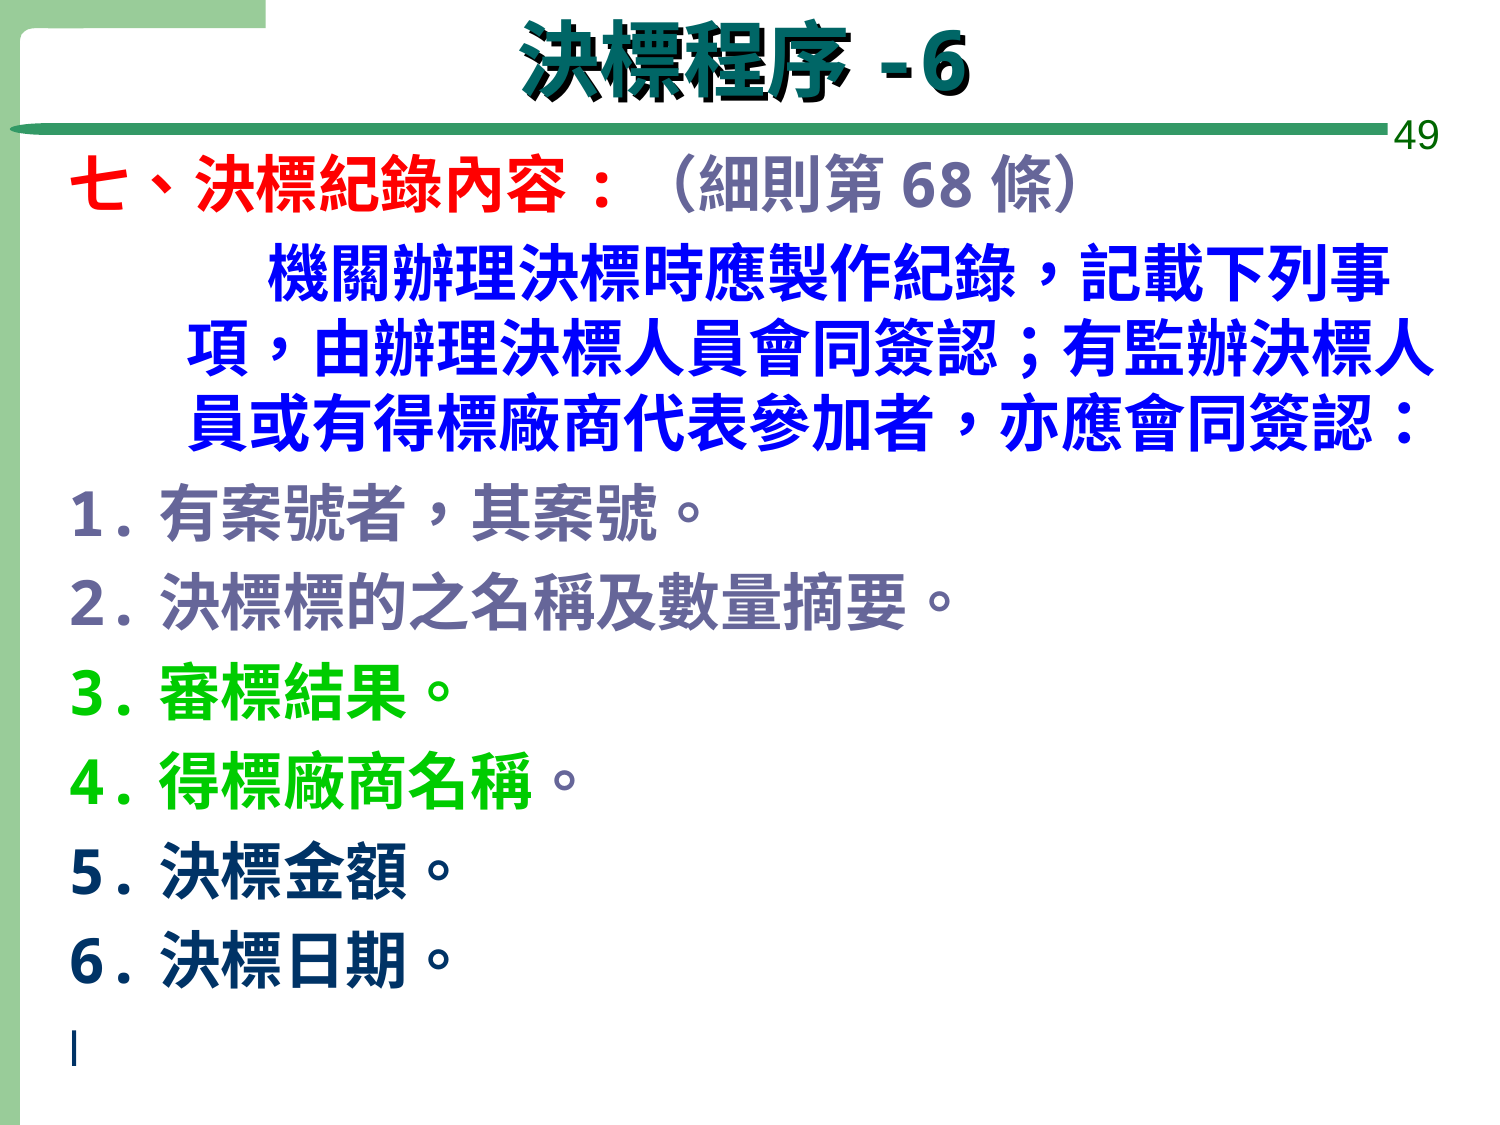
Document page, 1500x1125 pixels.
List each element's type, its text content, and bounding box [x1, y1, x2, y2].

title 決標程序-6 [75, 0, 1412, 126]
text_box [1378, 90, 1491, 166]
list 七、決標紀錄內容:（細則第68條） 機關辦理決標時應製作紀錄，記載下列事項，由辦理決標人員會同簽認；有監辦決標人員或有得標廠商代表參加者，亦應會同簽認： 1.有案號者，其案號。 2.決標標的之名稱及數量摘要。 3.審標結果。 4.得標廠商名稱。 5.決標金額。 6.決標日期。 [53, 137, 1459, 1059]
